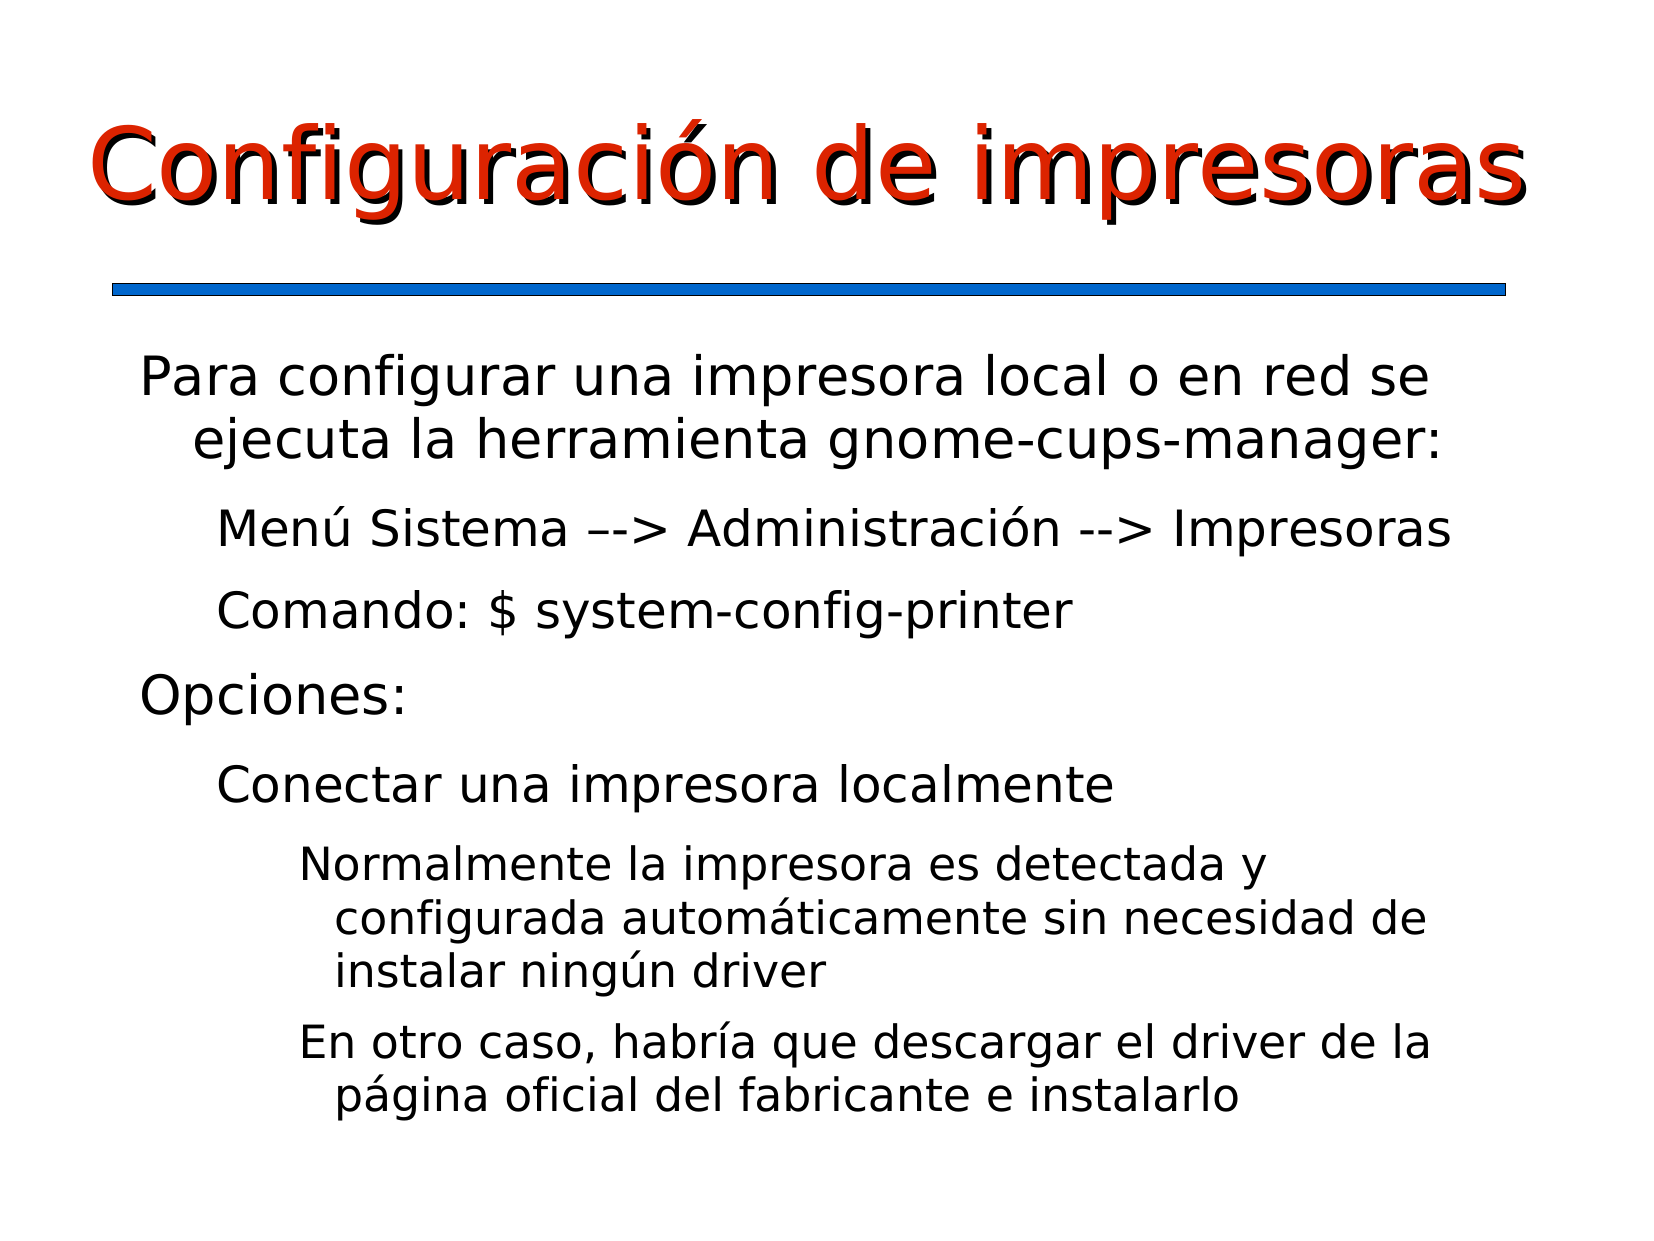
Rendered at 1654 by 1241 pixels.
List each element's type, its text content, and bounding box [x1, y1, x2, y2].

list Para configurar una impresora local o en red se ejecuta la herramienta gnome-cups-manager: Menú Sistema –-> Administración --> Impresoras Comando: $ system-config-printer Opciones: Conectar una impresora localmente Normalmente la impresora es detectada y configurada automáticamente sin necesidad de instalar ningún driver En otro caso, habría que descargar el driver de la página oficial del fabricante e instalarlo [121, 344, 1534, 1127]
title Configuración de impresoras [86, 61, 1530, 269]
